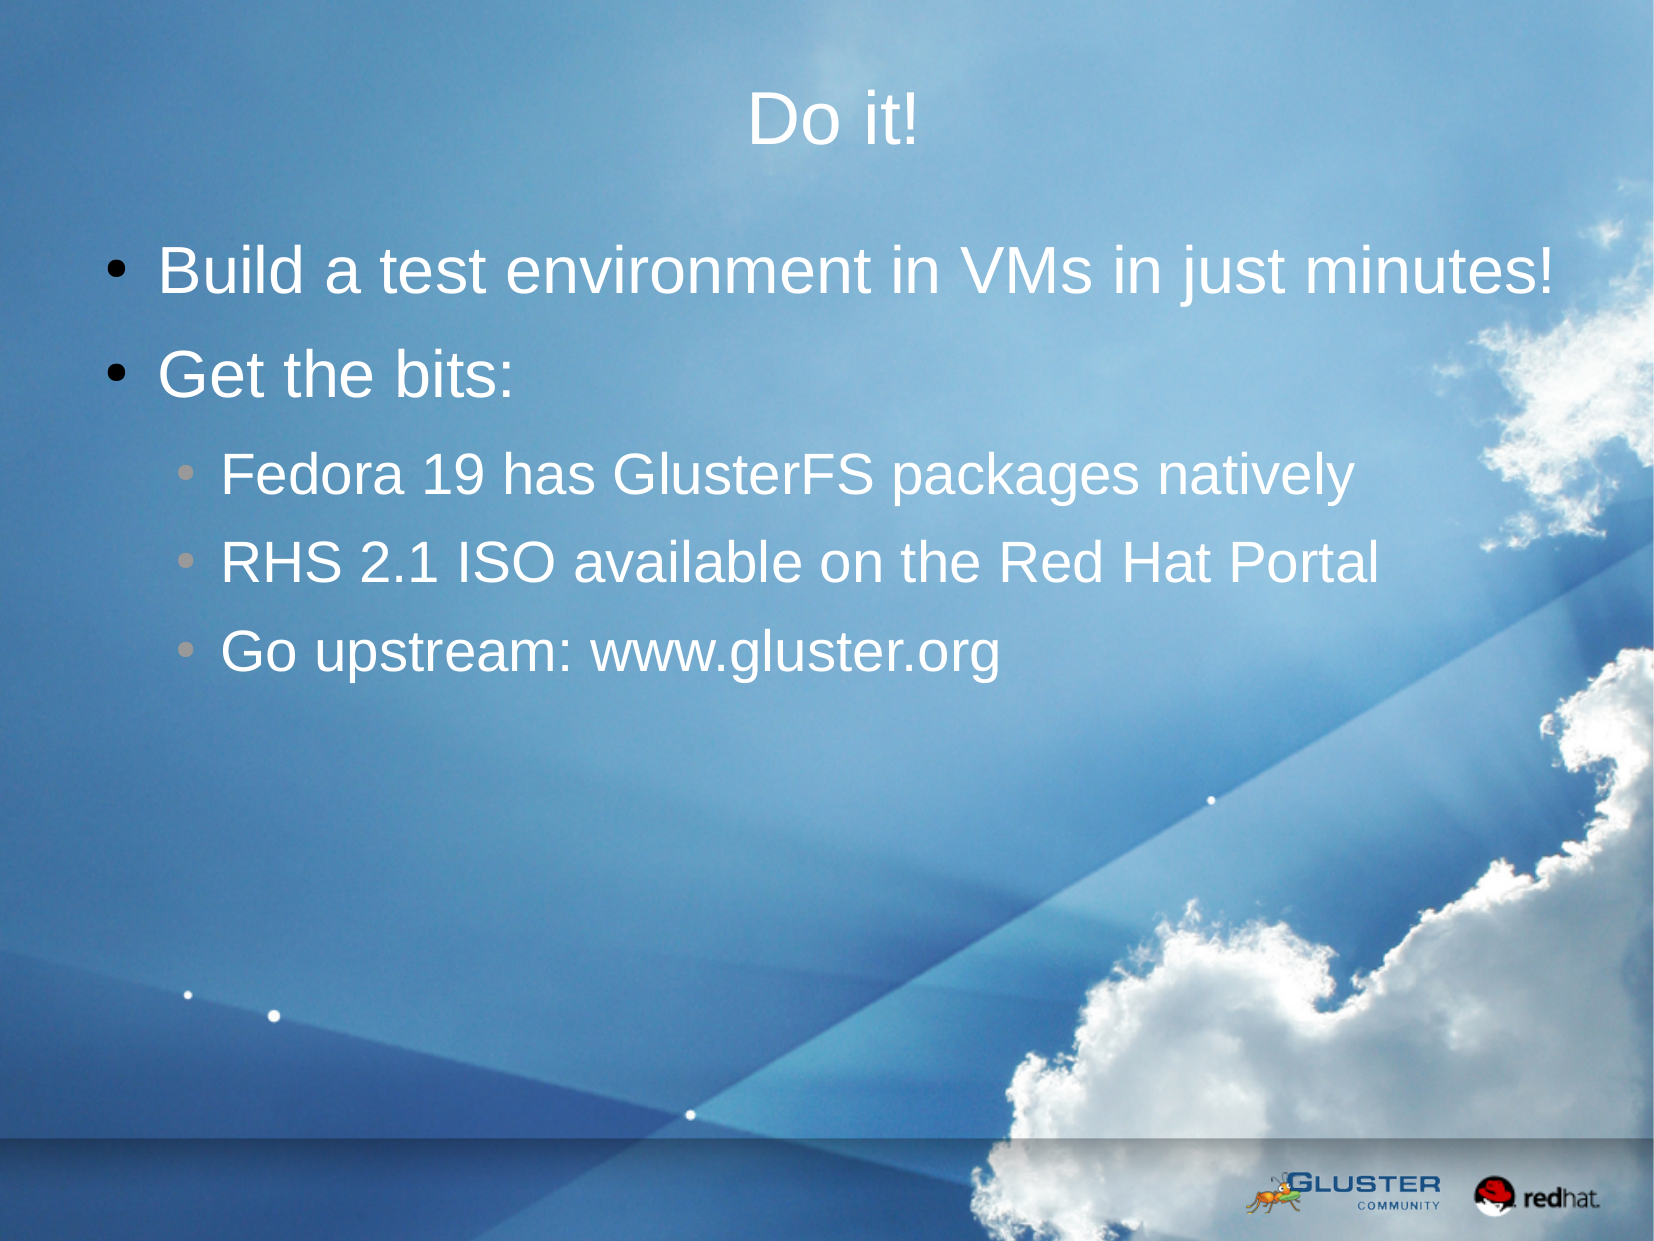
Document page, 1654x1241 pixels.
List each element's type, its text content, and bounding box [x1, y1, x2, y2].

picture [0, 0, 1654, 1241]
title Do it! [90, 15, 1579, 223]
list Build a test environment in VMs in just minutes! Get the bits: Fedora 19 has GlusterFS packages natively RHS 2.1 ISO available on the Red Hat Portal Go upstream: www.gluster.org [86, 232, 1576, 1241]
